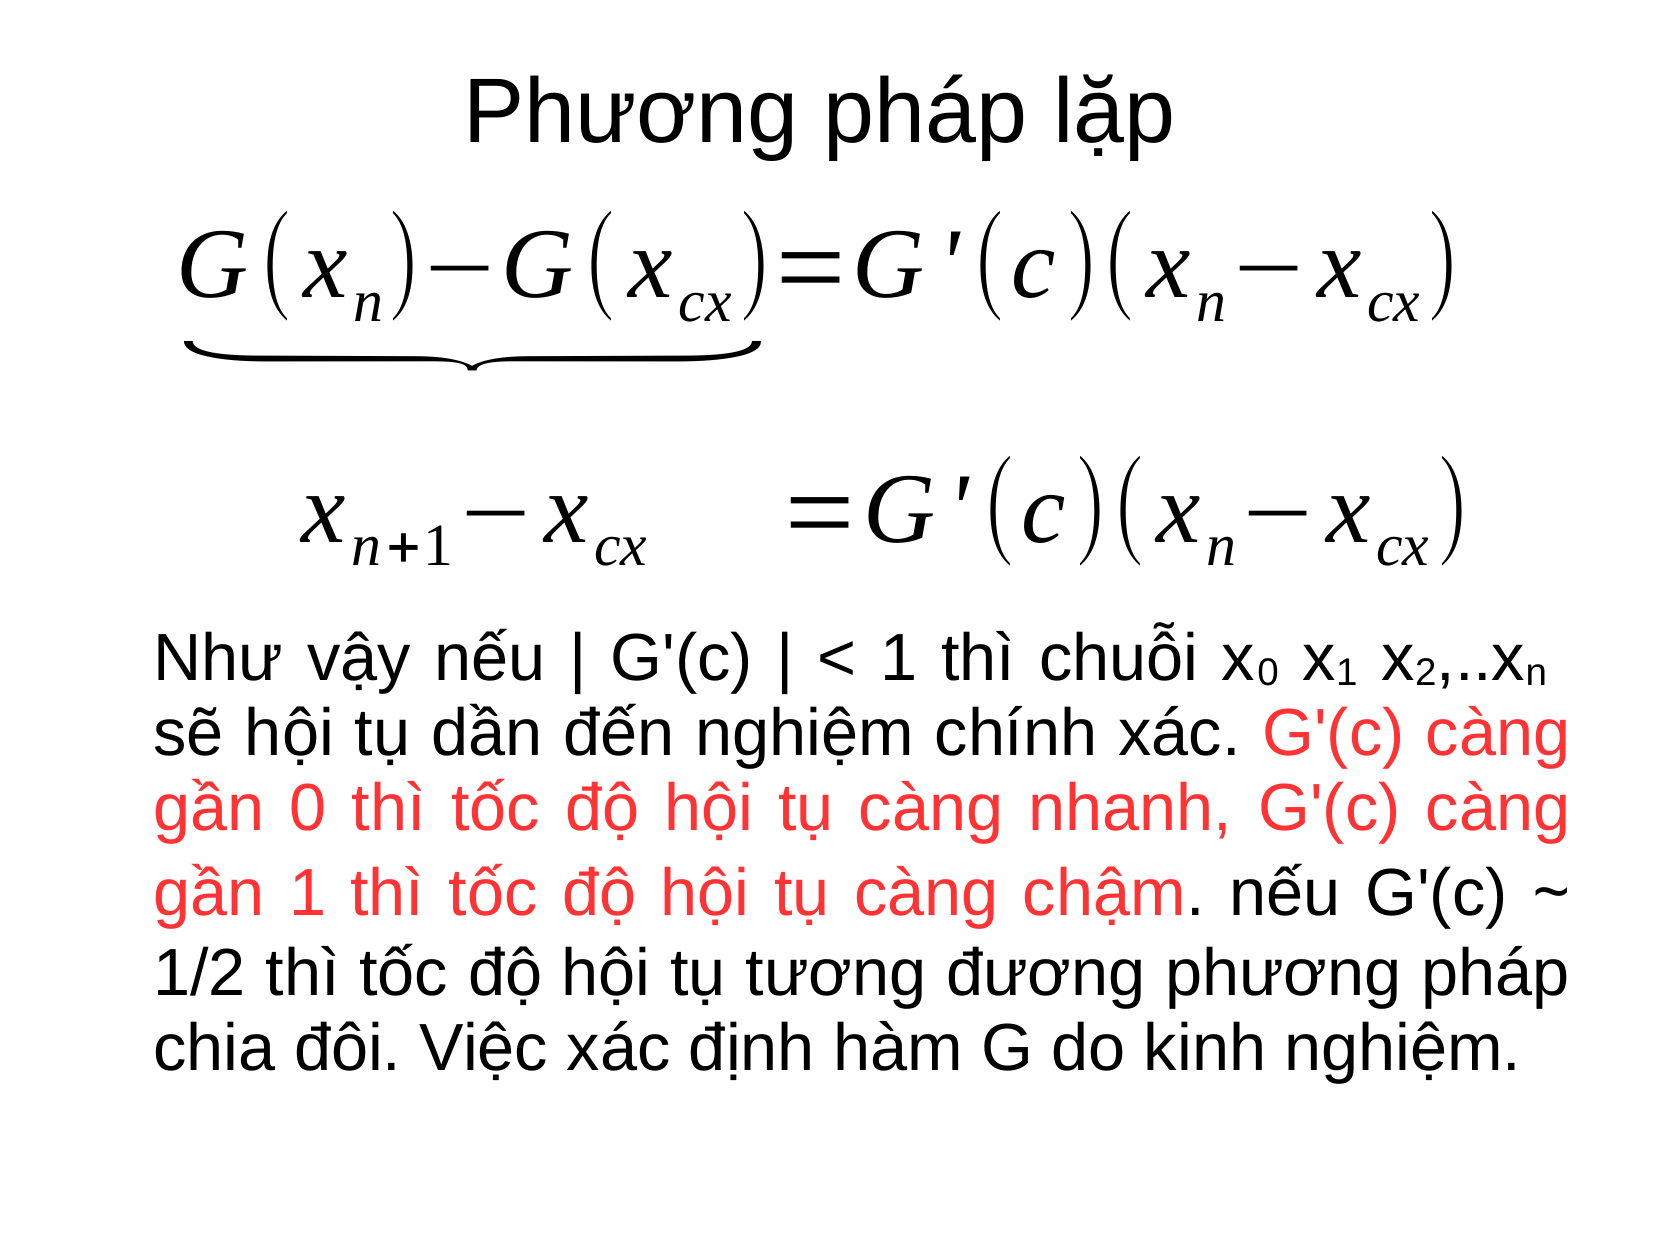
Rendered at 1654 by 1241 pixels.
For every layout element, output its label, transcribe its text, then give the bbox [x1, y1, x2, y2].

title Phương pháp lặp [88, 14, 1577, 207]
chart [160, 207, 1477, 579]
list Như vậy nếu | G'(c) | < 1 thì chuỗi x0 x1 x2,..xn sẽ hội tụ dần đến nghiệm chính xác. G'(c) càng gần 0 thì tốc độ hội tụ càng nhanh, G'(c) càng gần 1 thì tốc độ hội tụ càng chậm. nếu G'(c) ~ 1/2 thì tốc độ hội tụ tương đương phương pháp chia đôi. Việc xác định hàm G do kinh nghiệm. [82, 620, 1571, 1152]
